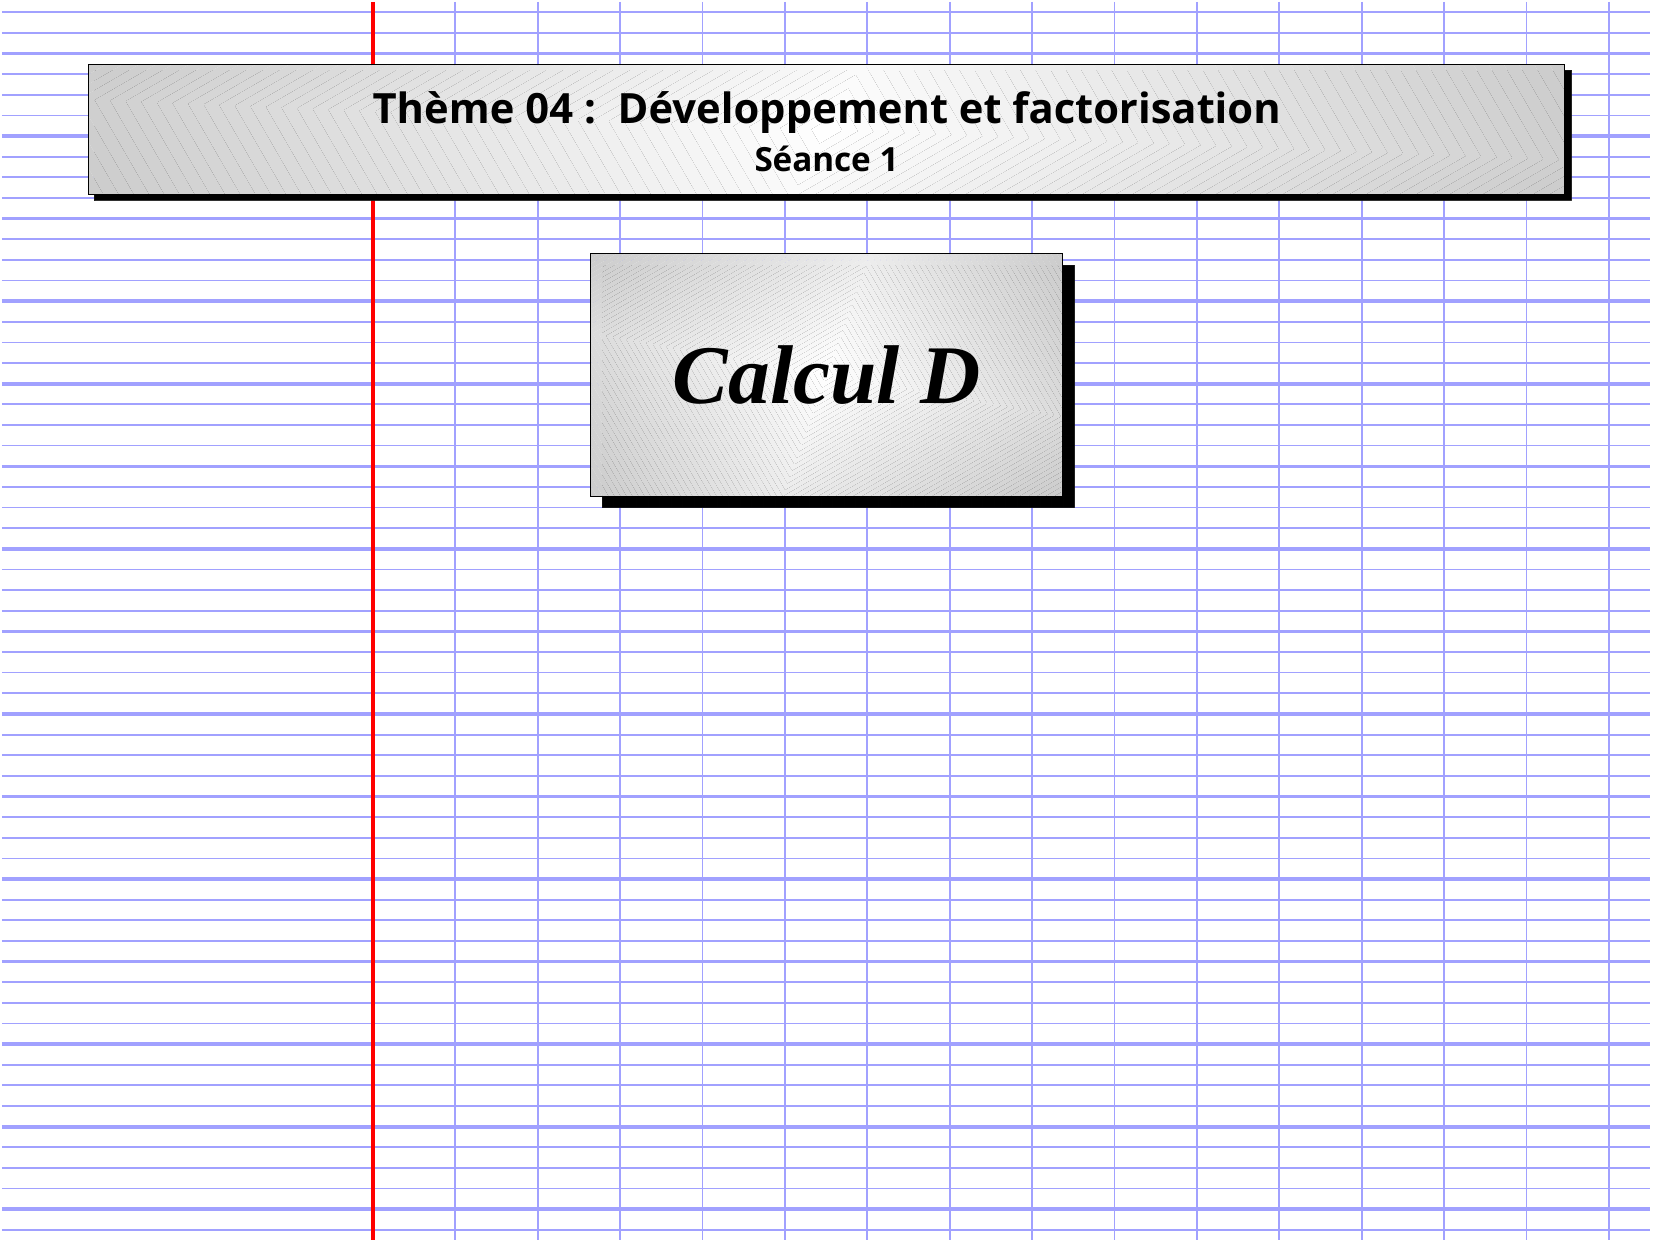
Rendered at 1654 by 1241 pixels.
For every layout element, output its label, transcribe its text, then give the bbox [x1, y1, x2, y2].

picture [0, 0, 1654, 1241]
text_box Calcul D [590, 253, 1063, 497]
text_box Thème 04 : Développement et factorisation Séance 1 [88, 64, 1565, 195]
